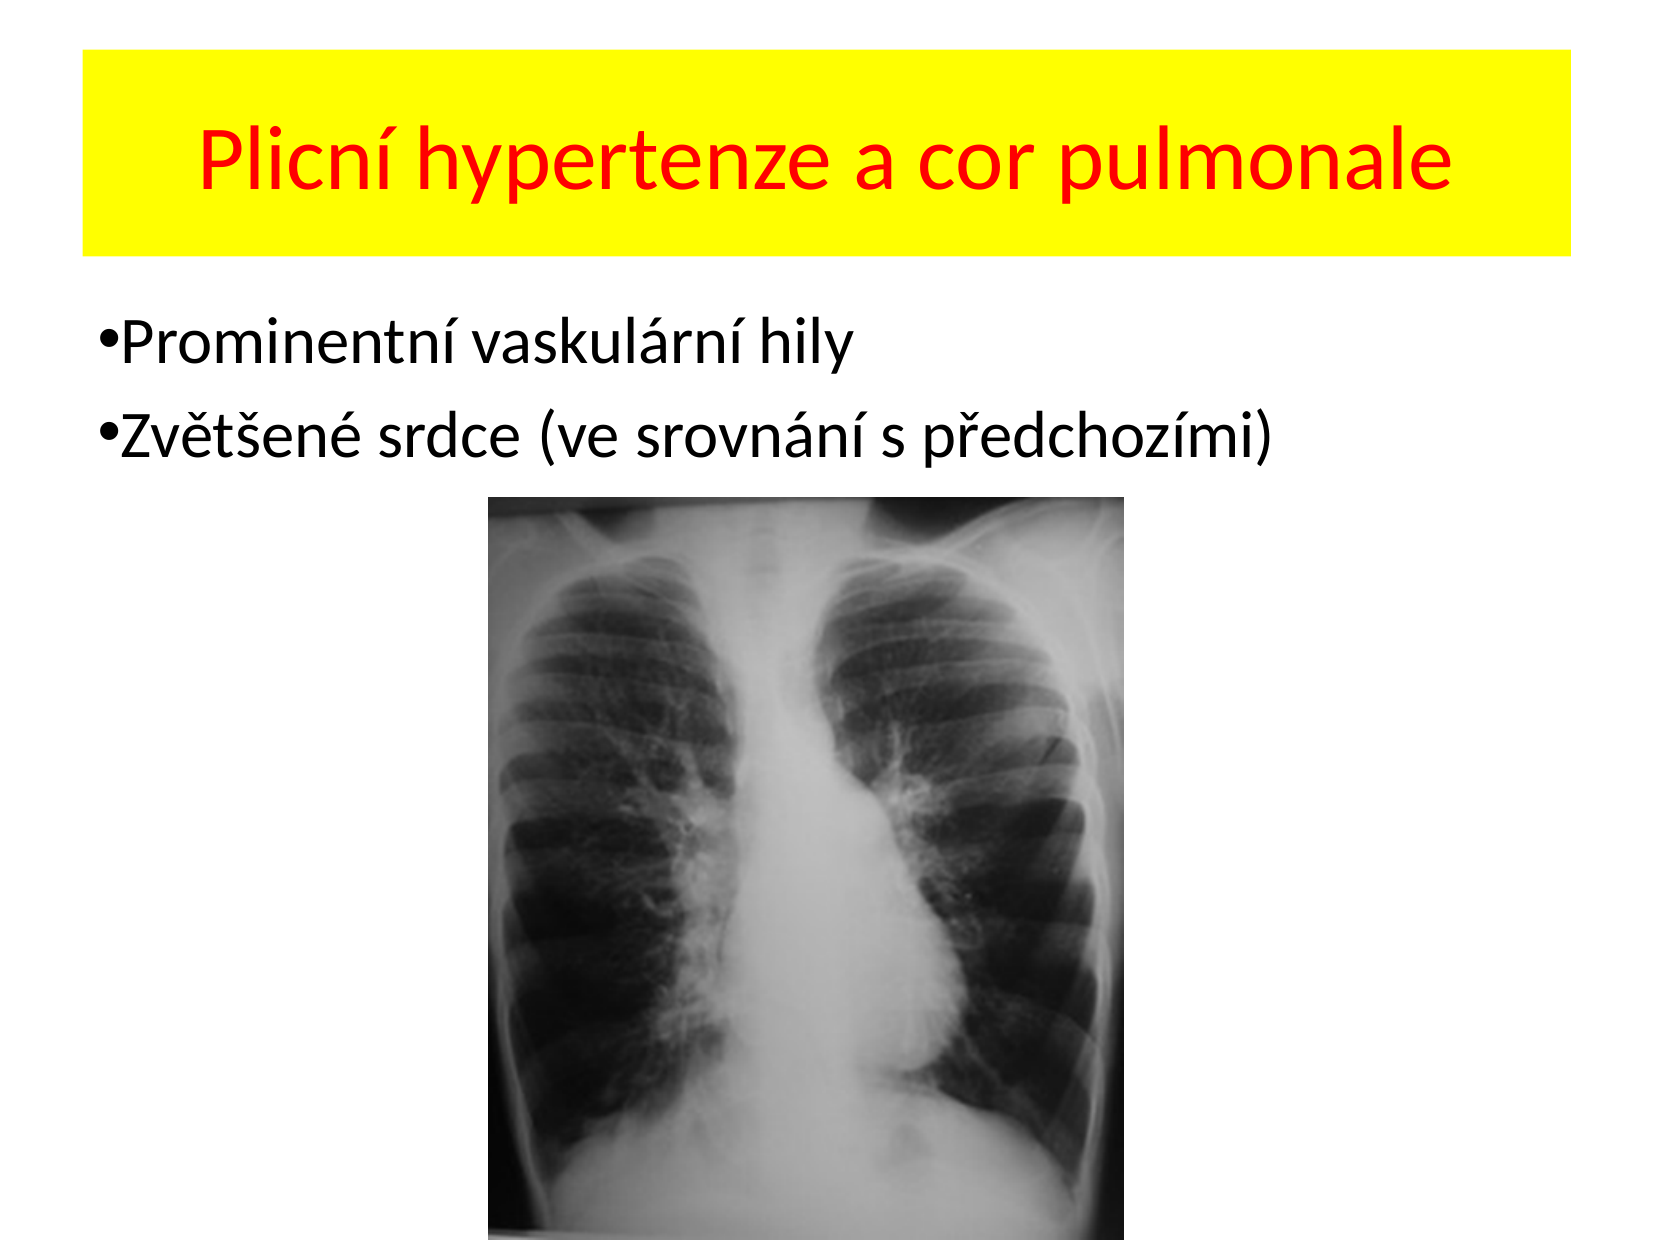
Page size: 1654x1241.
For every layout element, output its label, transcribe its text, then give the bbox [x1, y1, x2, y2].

picture [488, 497, 1124, 1241]
list Prominentní vaskulární hily Zvětšené srdce (ve srovnání s předchozími) [82, 289, 1571, 1108]
title Plicní hypertenze a cor pulmonale [82, 49, 1571, 257]
